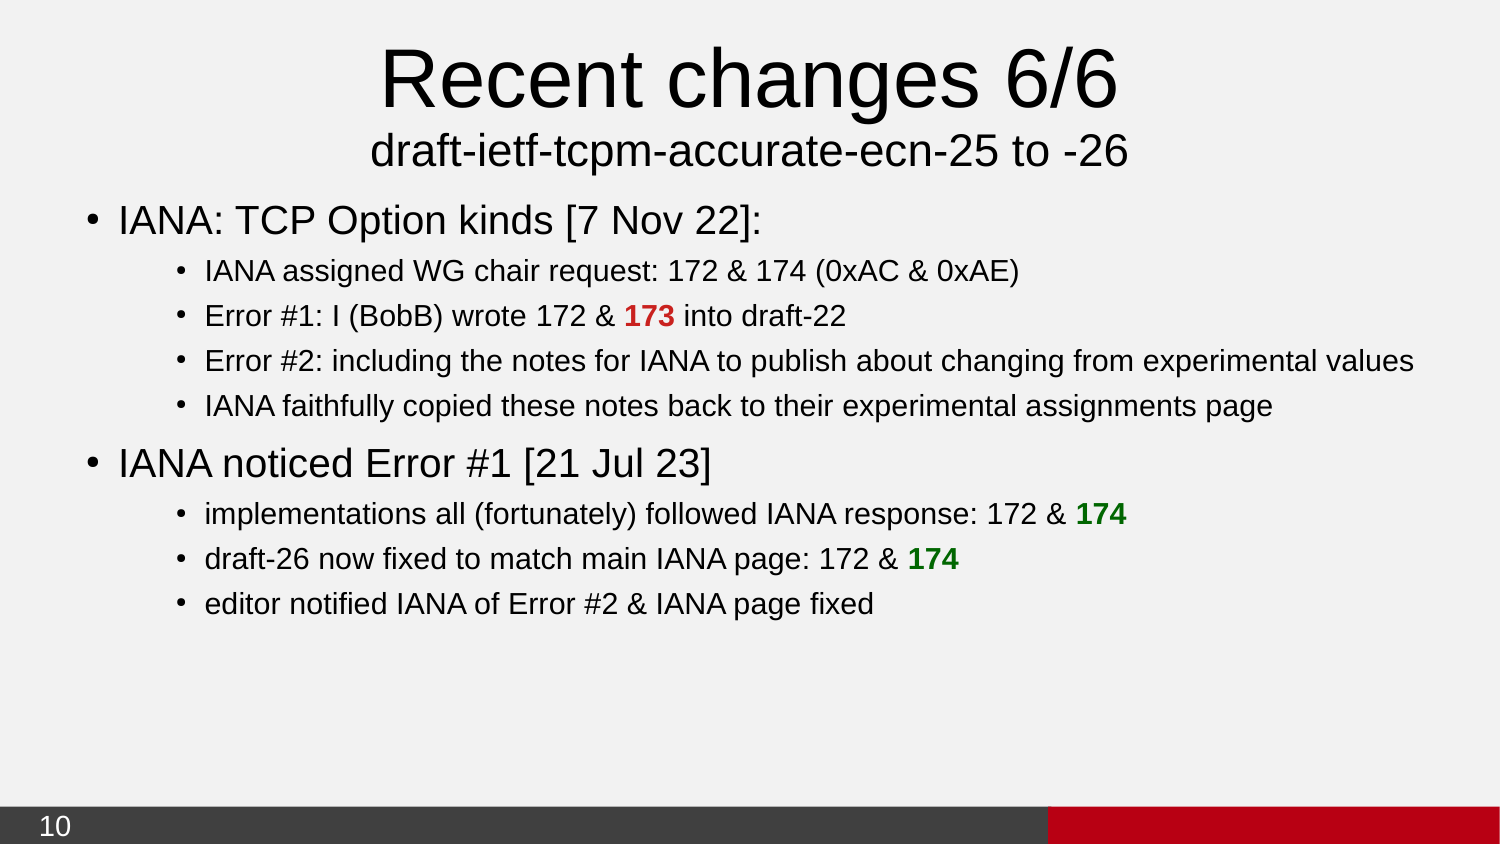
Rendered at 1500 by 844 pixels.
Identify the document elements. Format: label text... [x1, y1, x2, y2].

list IANA: TCP Option kinds [7 Nov 22]: IANA assigned WG chair request: 172 & 174 (0xAC & 0xAE) Error #1: I (BobB) wrote 172 & 173 into draft-22 Error #2: including the notes for IANA to publish about changing from experimental values IANA faithfully copied these notes back to their experimental assignments page IANA noticed Error #1 [21 Jul 23] implementations all (fortunately) followed IANA response: 172 & 174 draft-26 now fixed to match main IANA page: 172 & 174 editor notified IANA of Error #2 & IANA page fixed [75, 197, 1425, 648]
title Recent changes 6/6 draft-ietf-tcpm-accurate-ecn-25 to -26 [75, 31, 1425, 177]
